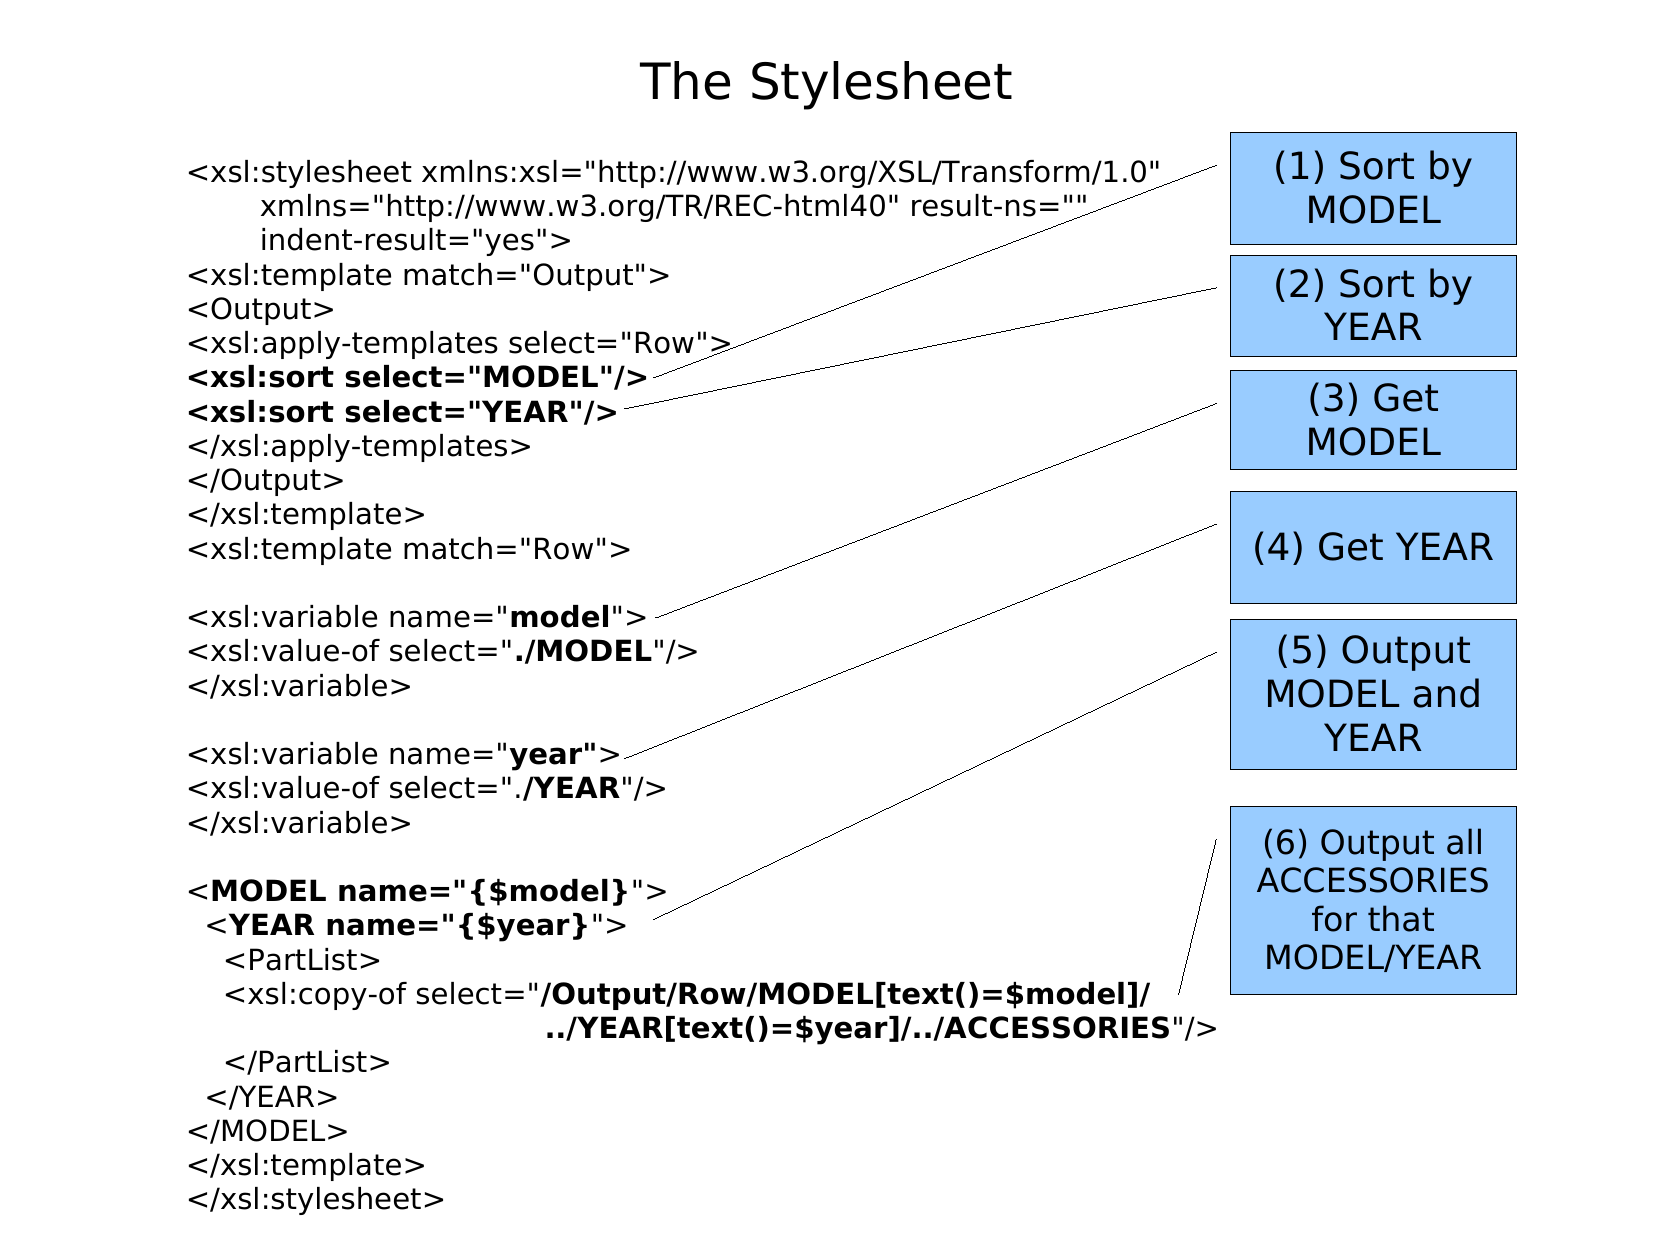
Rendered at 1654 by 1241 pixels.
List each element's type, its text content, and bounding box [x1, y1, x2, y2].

text_box (4) Get YEAR [1231, 491, 1516, 604]
text_box (5) Output MODEL and YEAR [1231, 619, 1516, 770]
title The Stylesheet [82, 0, 1571, 186]
text_box (6) Output all ACCESSORIES for that MODEL/YEAR [1231, 807, 1516, 994]
text_box (2) Sort by YEAR [1231, 255, 1516, 357]
text_box (1) Sort by MODEL [1231, 186, 1516, 244]
text_box (3) Get MODEL [1231, 371, 1516, 470]
text_box <xsl:stylesheet xmlns:xsl="http://www.w3.org/XSL/Transform/1.0" xmlns="http://www.w3.org/TR/REC-html40" result-ns="" indent-result="yes"> <xsl:template match="Output"> <Output> <xsl:apply-templates select="Row"> <xsl:sort select="MODEL"/> <xsl:sort select="YEAR"/> </xsl:apply-templates> </Output> </xsl:template> <xsl:template match="Row"> <xsl:variable name="model"> <xsl:value-of select="./MODEL"/> </xsl:variable> <xsl:variable name="year"> <xsl:value-of select="./YEAR"/> </xsl:variable> <MODEL name="{$model}"> <YEAR name="{$year}"> <PartList> <xsl:copy-of select="/Output/Row/MODEL[text()=$model]/ ../YEAR[text()=$year]/../ACCESSORIES"/> </PartList> </YEAR> </MODEL> </xsl:template> </xsl:stylesheet> [171, 186, 1235, 1241]
